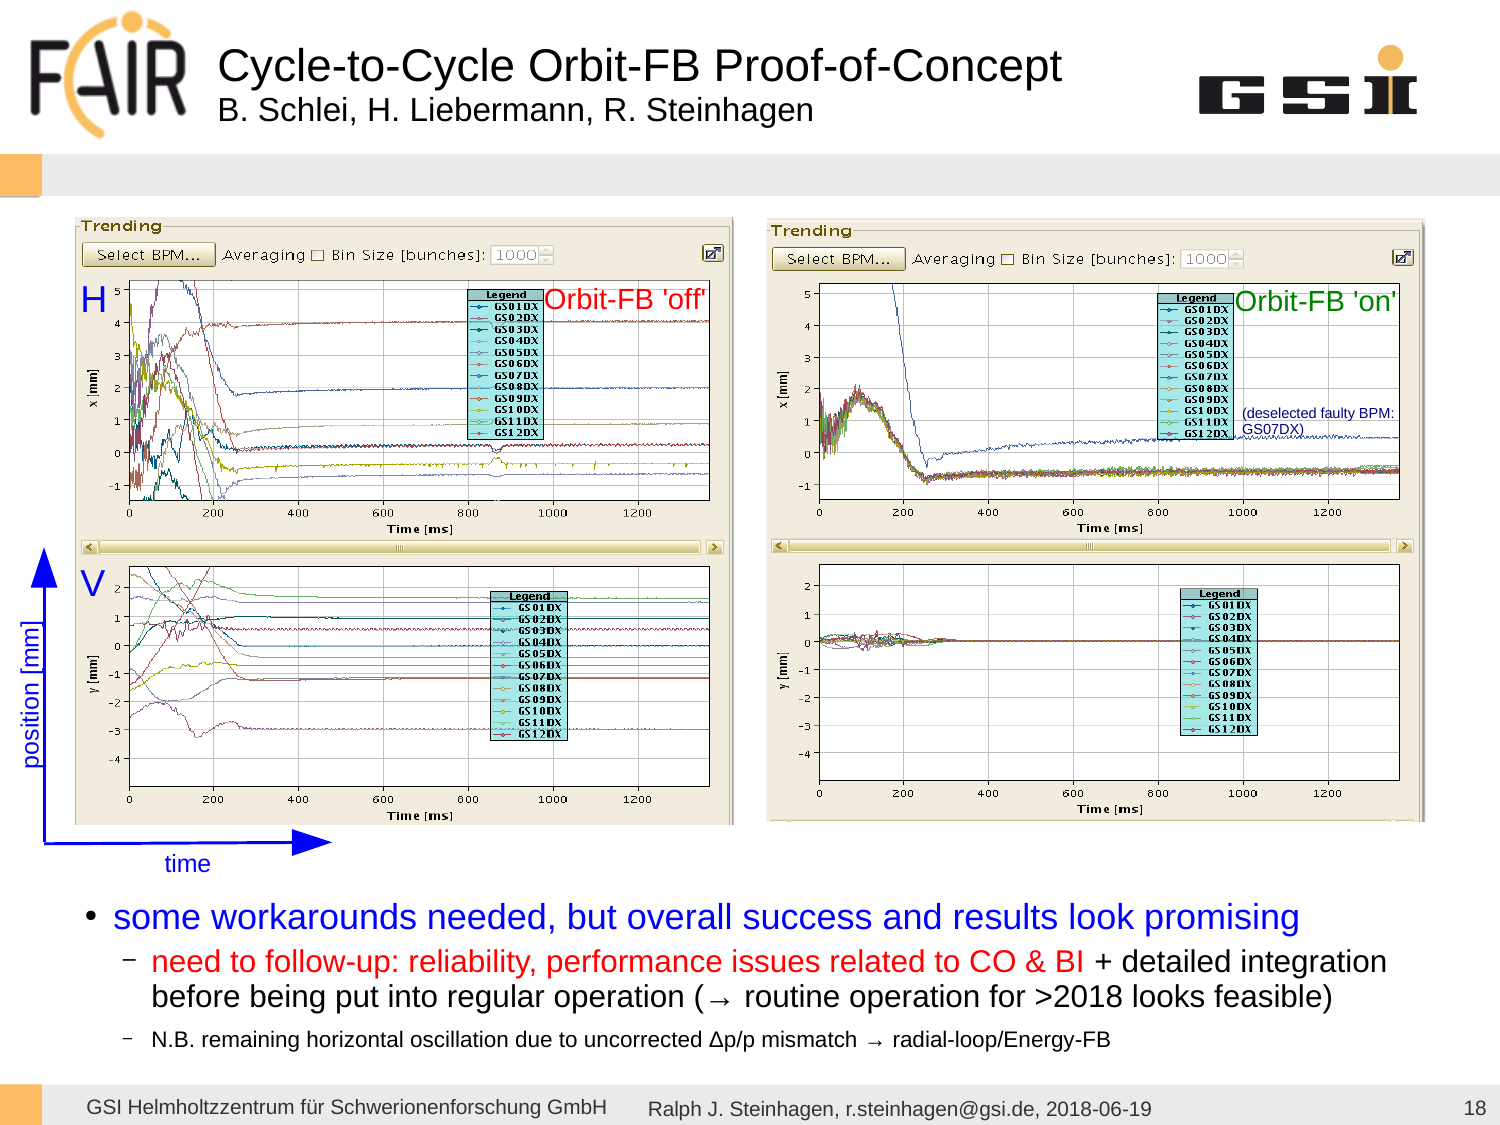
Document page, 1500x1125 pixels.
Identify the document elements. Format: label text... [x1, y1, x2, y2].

text_box Orbit-FB 'on' [1219, 277, 1441, 377]
text_box V [65, 554, 121, 612]
title Cycle-to-Cycle Orbit-FB Proof-of-Concept B. Schlei, H. Liebermann, R. Steinhagen [217, 3, 1190, 165]
text_box Orbit-FB 'off' [529, 276, 750, 376]
list some workarounds needed, but overall success and results look promising need to follow-up: reliability, performance issues related to CO & BI + detailed integration before being put into regular operation (→ routine operation for >2018 looks feasible) N.B. remaining horizontal oscillation due to uncorrected Δp/p mismatch → radial-loop/Energy-FB [75, 896, 1425, 1075]
picture [766, 218, 1426, 822]
text_box H [65, 271, 123, 329]
picture [74, 216, 734, 825]
picture [30, 9, 187, 141]
text_box (deselected faulty BPM: GS07DX) [1227, 397, 1439, 451]
picture [1197, 42, 1419, 117]
